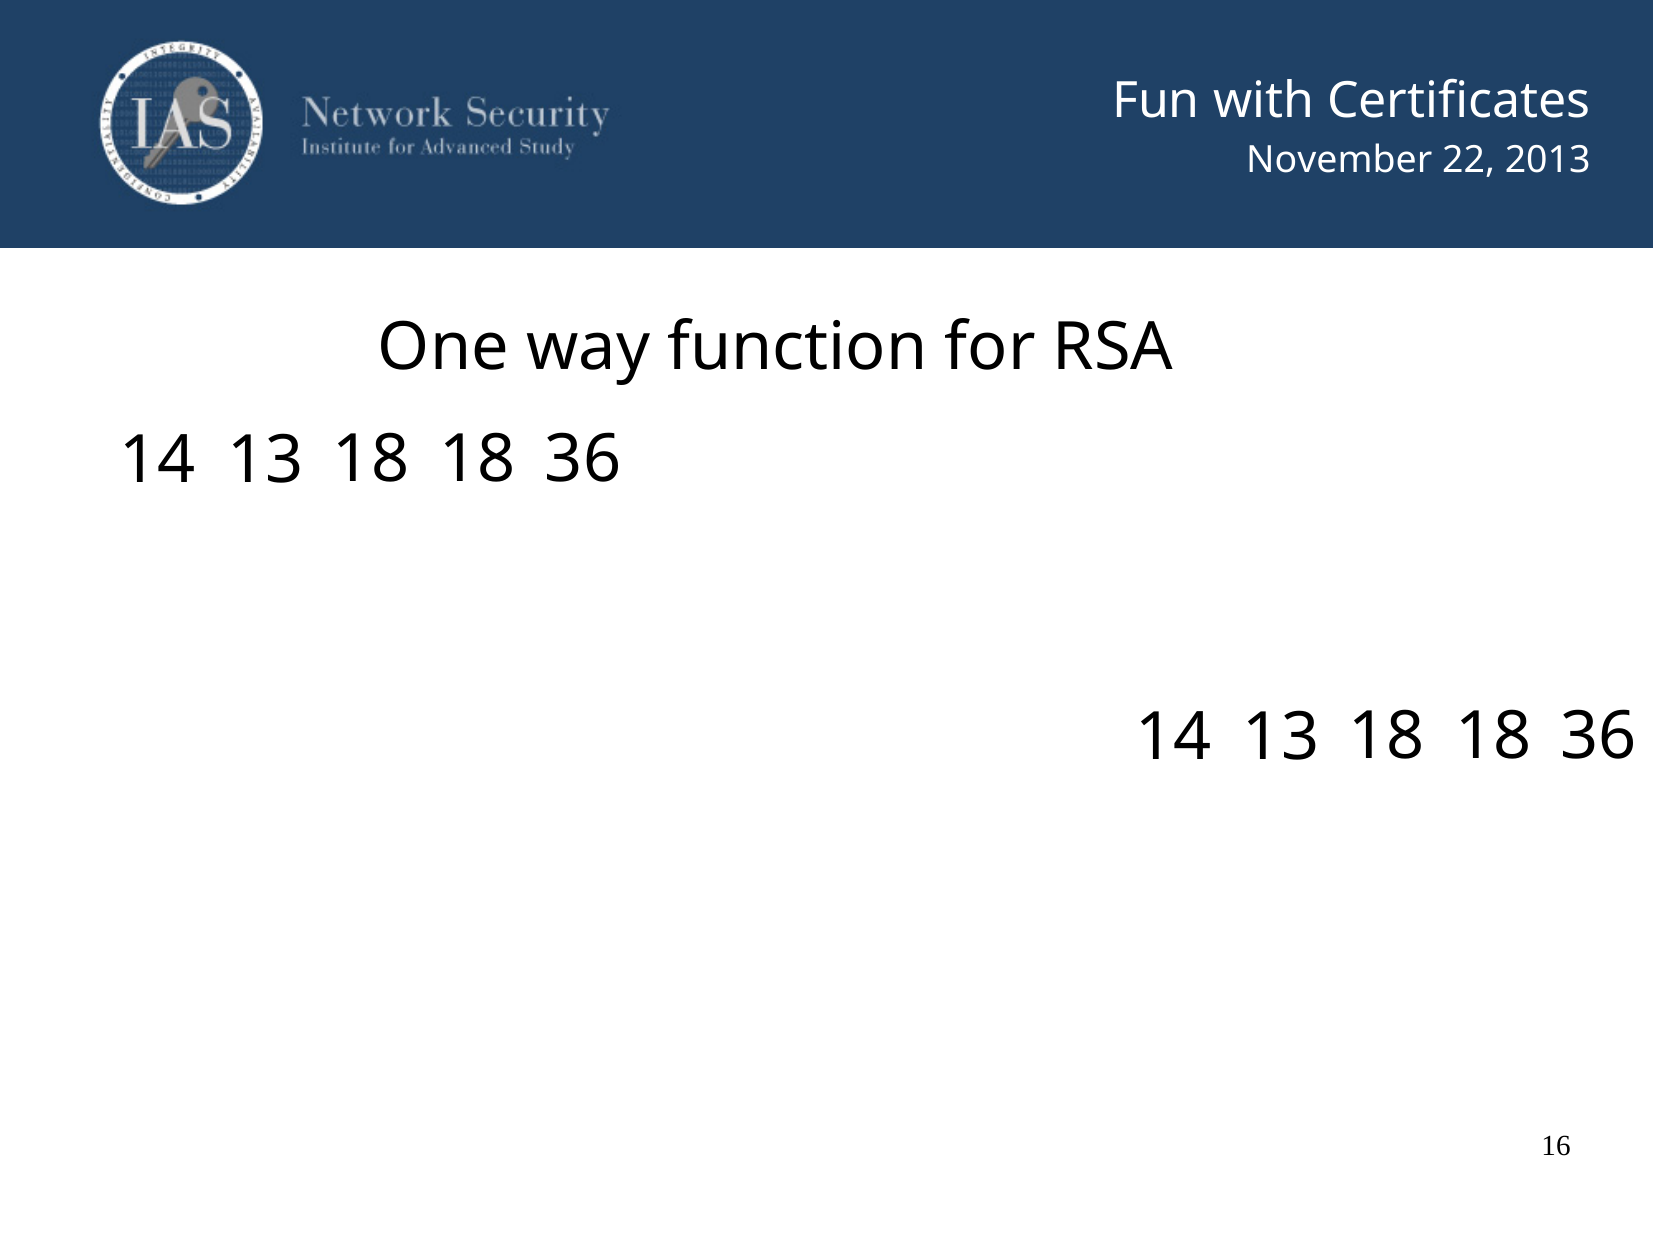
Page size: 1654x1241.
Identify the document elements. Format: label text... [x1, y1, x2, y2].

text_box 14 [105, 403, 212, 497]
text_box 14 [1120, 681, 1228, 774]
text_box 36 [529, 402, 645, 496]
text_box 18 [1333, 680, 1440, 773]
text_box 18 [424, 402, 529, 496]
text_box 36 [1545, 679, 1654, 773]
picture [0, 0, 1653, 248]
text_box 13 [1228, 681, 1343, 774]
text_box One way function for RSA [363, 290, 1249, 384]
text_box 18 [1440, 679, 1545, 773]
text_box 13 [212, 403, 328, 497]
text_box 18 [318, 402, 424, 496]
